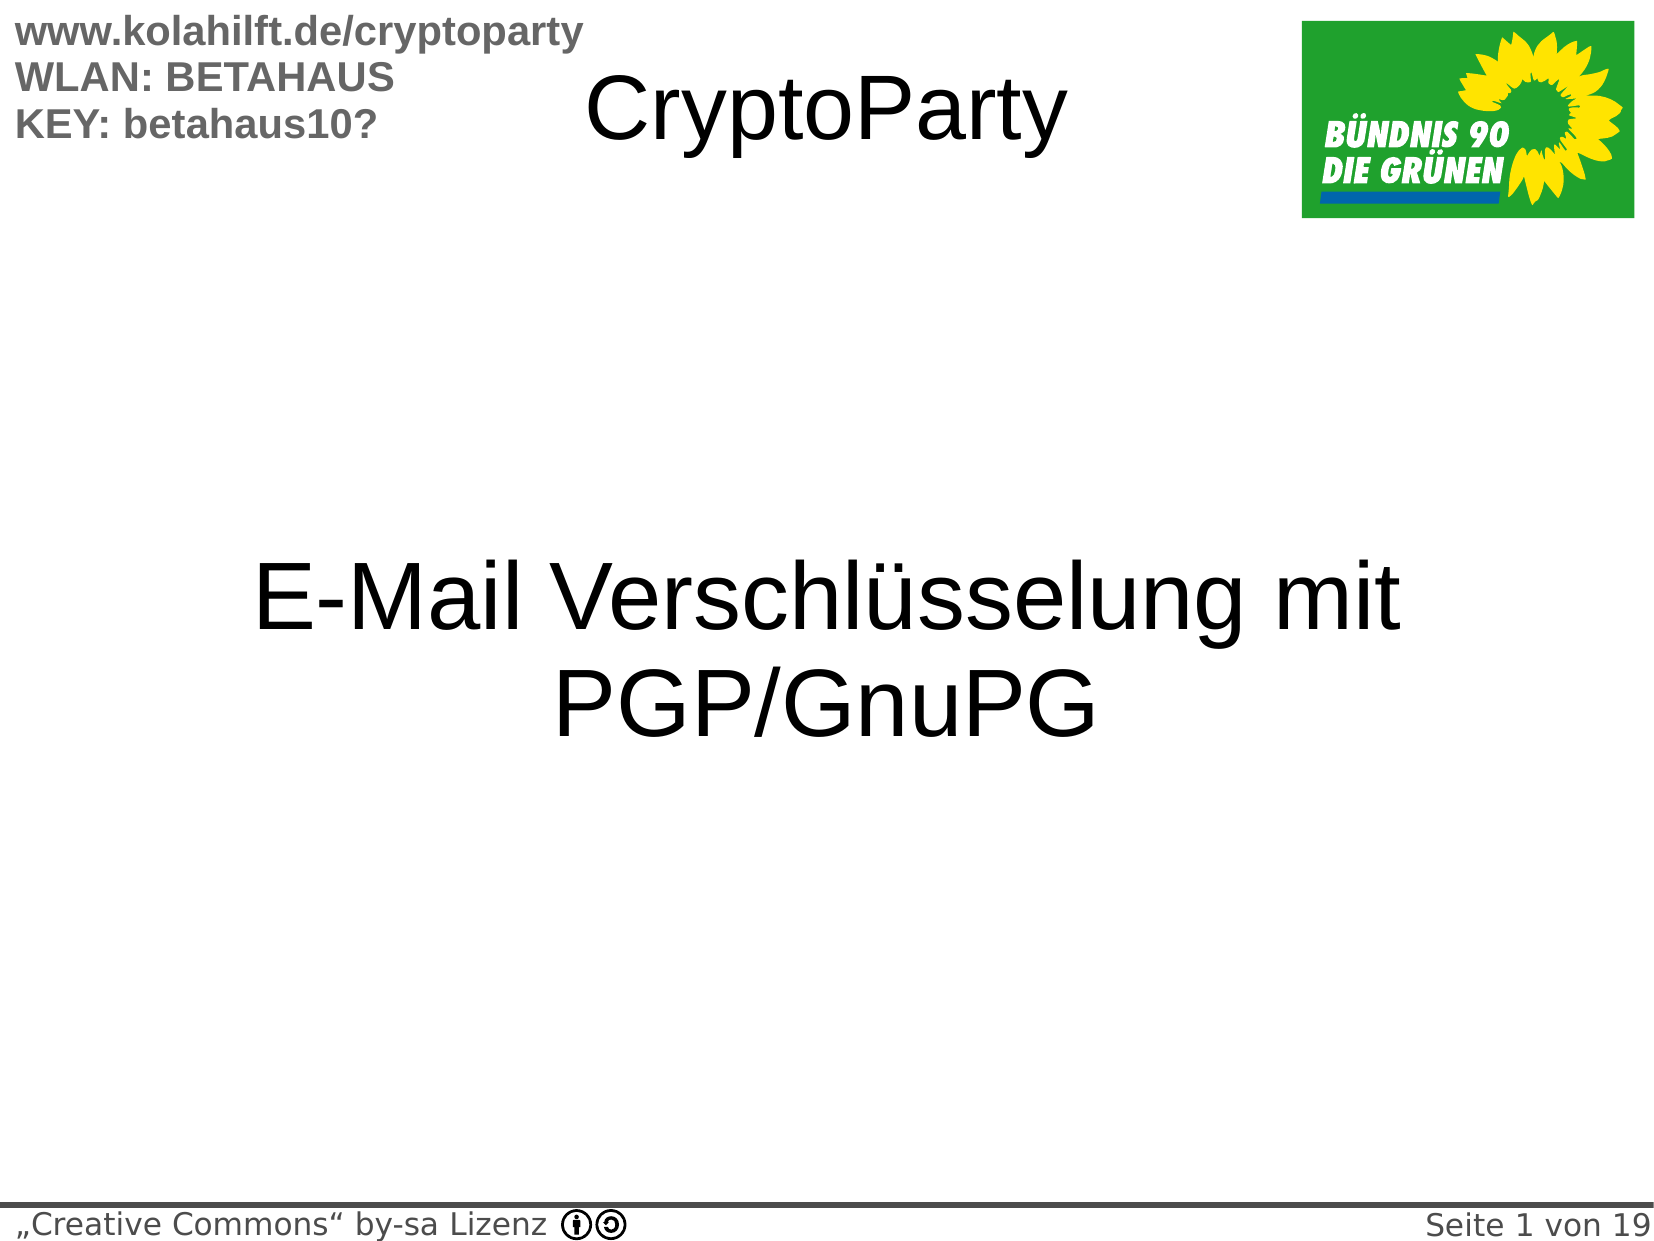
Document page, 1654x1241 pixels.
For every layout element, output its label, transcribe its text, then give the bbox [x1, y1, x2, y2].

subtitle E-Mail Verschlüsselung mit PGP/GnuPG [82, 290, 1571, 1010]
